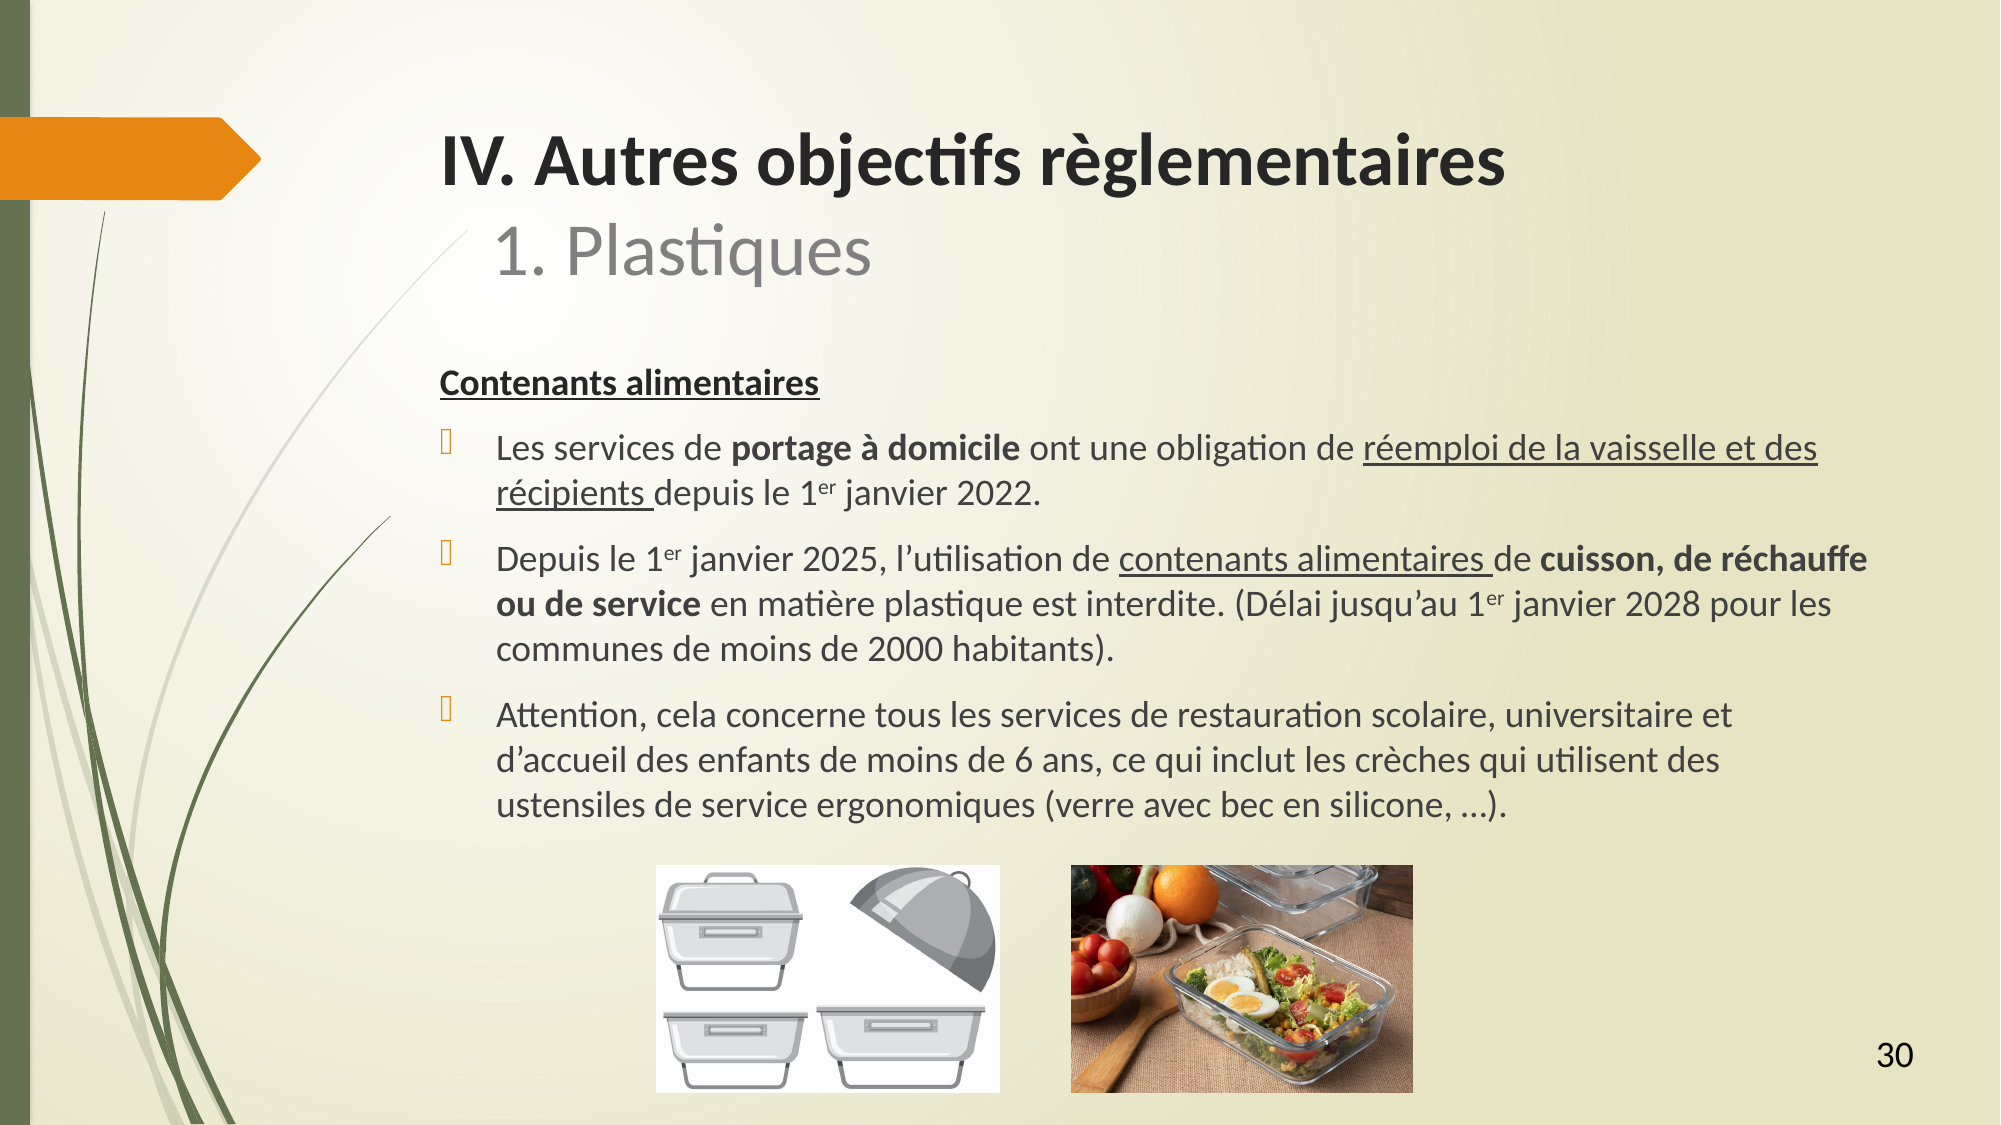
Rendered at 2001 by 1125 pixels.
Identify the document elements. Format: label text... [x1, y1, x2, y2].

list Contenants alimentaires Les services de portage à domicile ont une obligation de réemploi de la vaisselle et des récipients depuis le 1er janvier 2022. Depuis le 1er janvier 2025, l’utilisation de contenants alimentaires de cuisson, de réchauffe ou de service en matière plastique est interdite. (Délai jusqu’au 1er janvier 2028 pour les communes de moins de 2000 habitants). Attention, cela concerne tous les services de restauration scolaire, universitaire et d’accueil des enfants de moins de 6 ans, ce qui inclut les crèches qui utilisent des ustensiles de service ergonomiques (verre avec bec en silicone, …). [424, 350, 1888, 1001]
text_box <numéro> [1861, 1022, 1958, 1083]
title IV. Autres objectifs règlementaires 1. Plastiques [425, 102, 1888, 313]
picture [1071, 865, 1413, 1093]
picture [656, 865, 1000, 1093]
